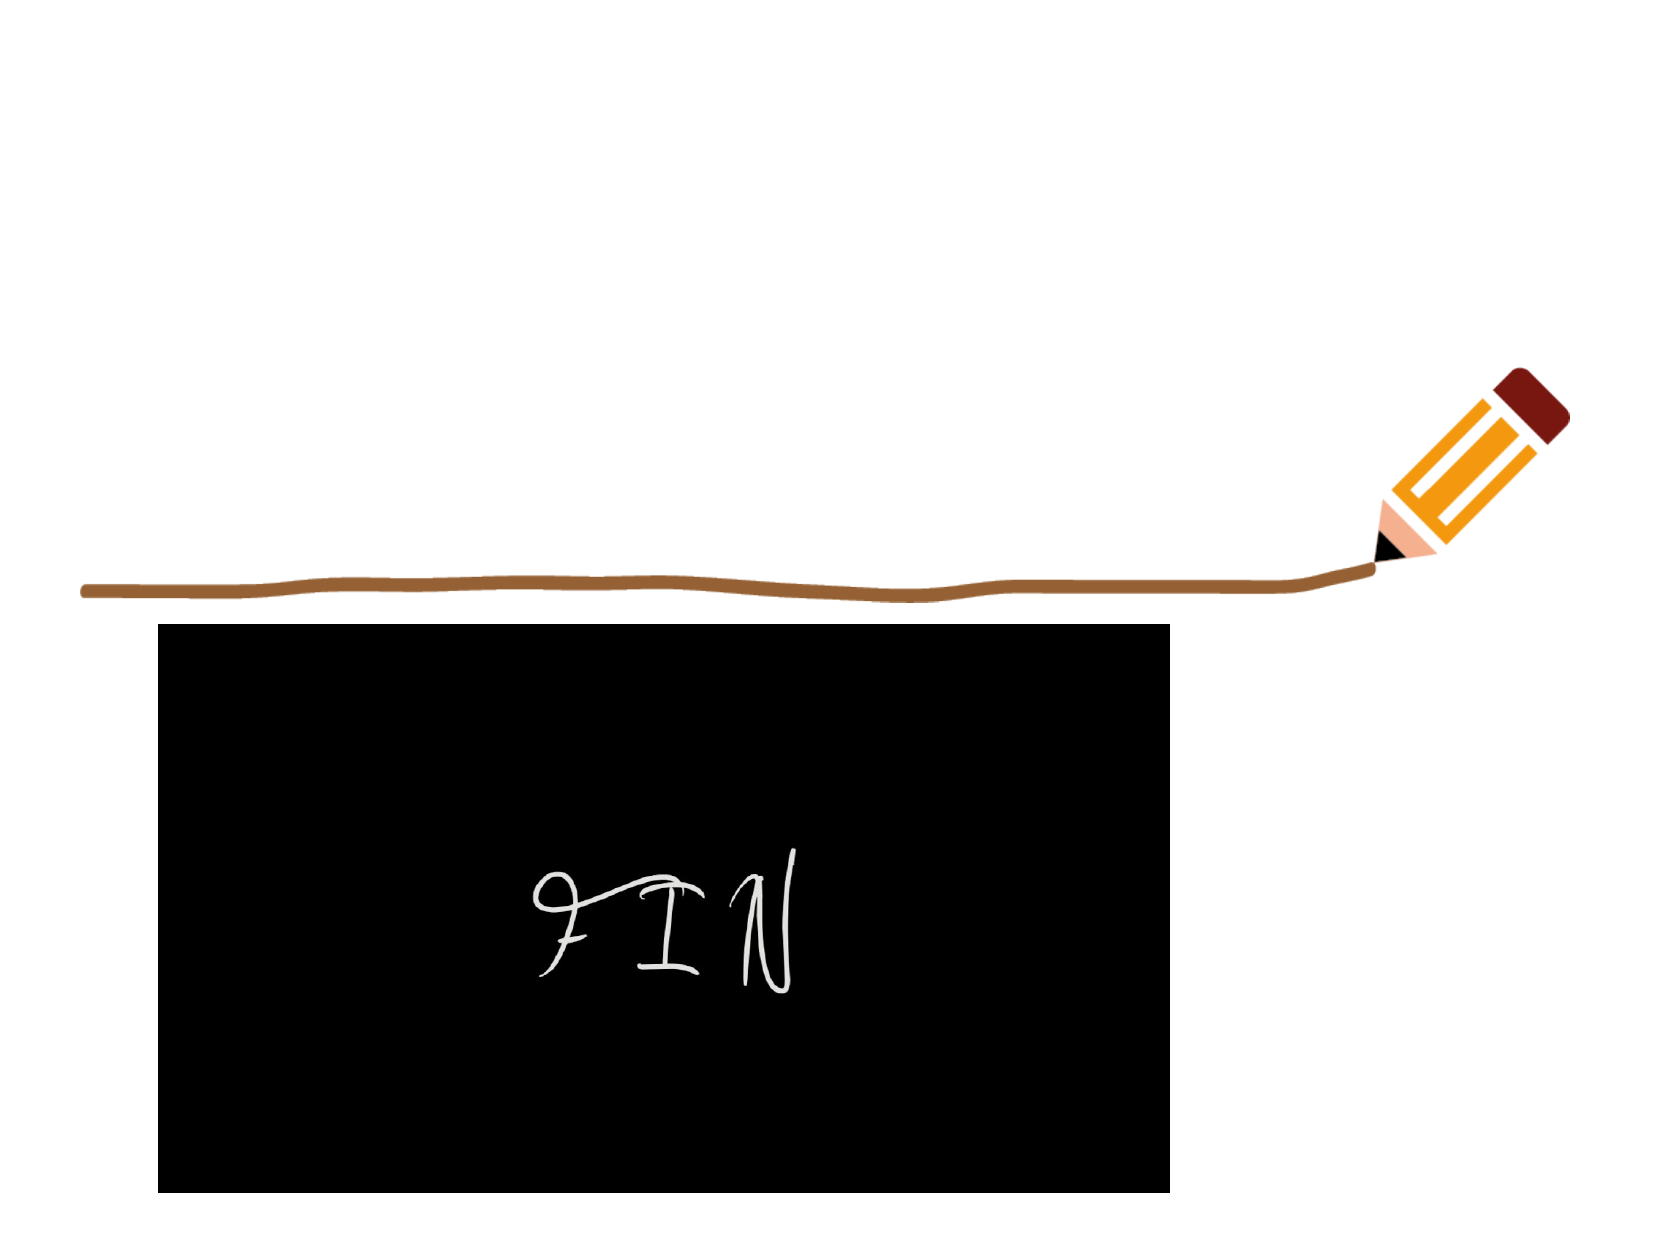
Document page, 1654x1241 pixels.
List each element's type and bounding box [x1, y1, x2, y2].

picture [158, 624, 1170, 1193]
picture [80, 367, 1570, 603]
